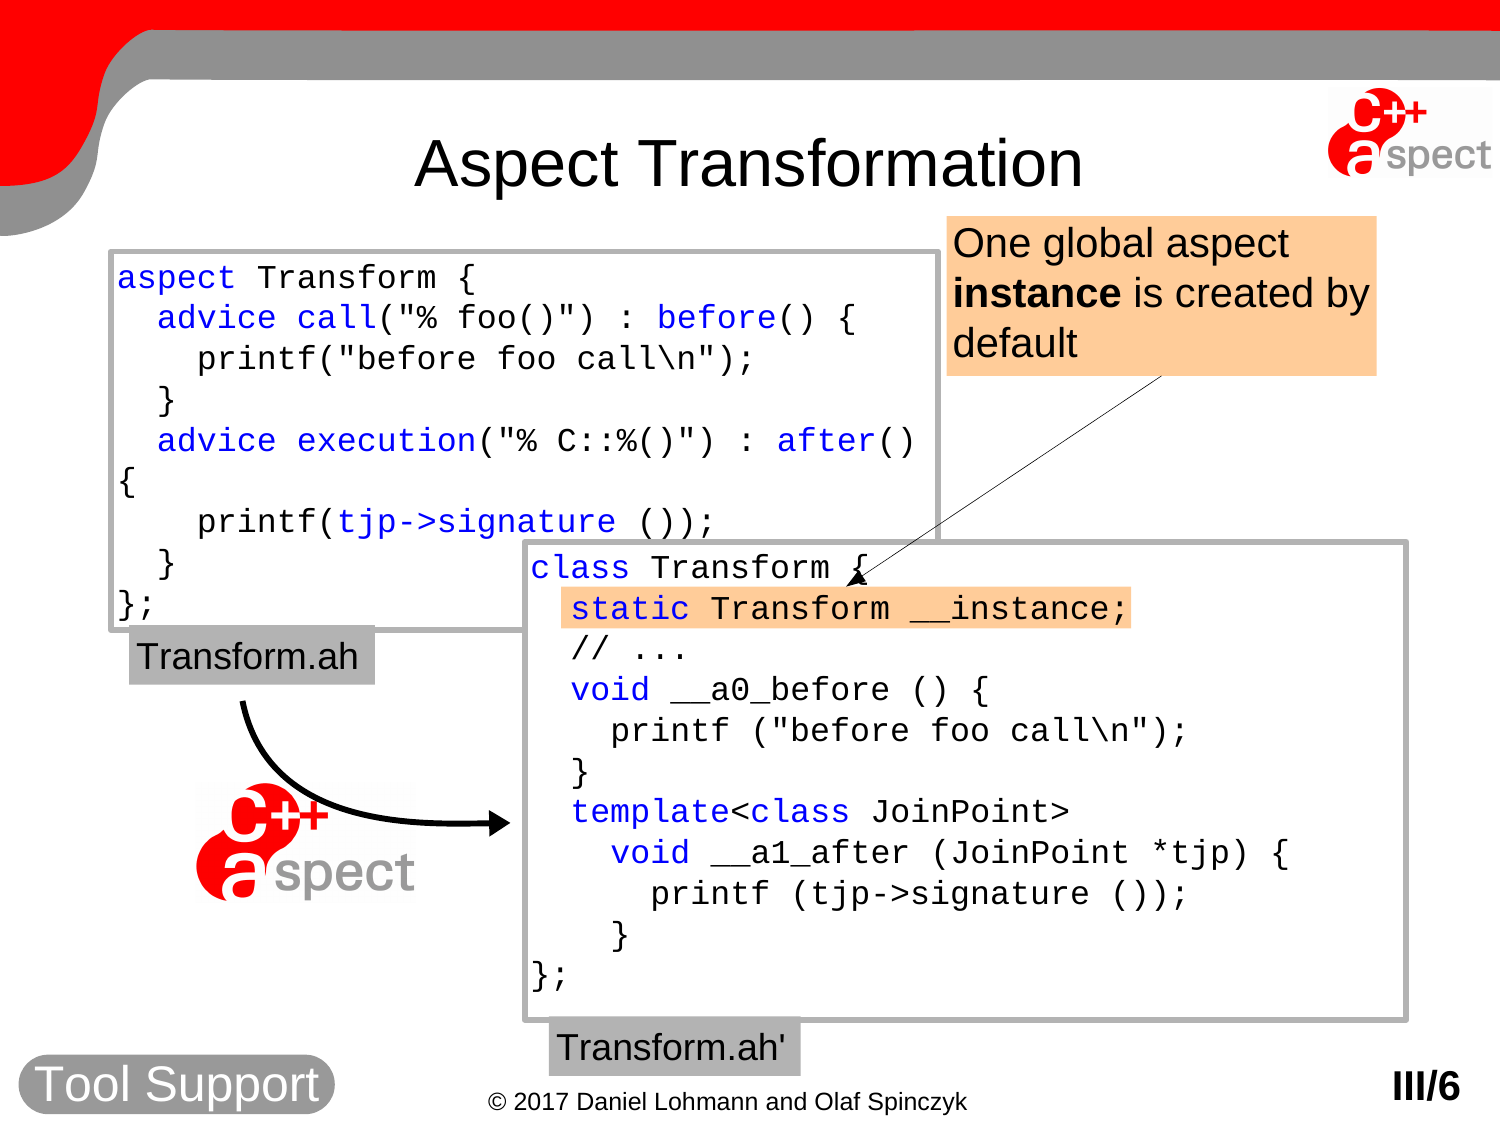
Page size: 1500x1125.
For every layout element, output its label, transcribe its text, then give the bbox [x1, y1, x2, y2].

text_box Transform.ah [129, 633, 375, 685]
text_box Transform.ah' [548, 1023, 801, 1076]
title Aspect Transformation [112, 98, 1388, 223]
picture [195, 782, 416, 903]
picture [298, 782, 416, 819]
text_box class Transform { static Transform __instance; // ... void __a0_before () { printf ("before foo call\n"); } template<class JoinPoint> void __a1_after (JoinPoint *tjp) { printf (tjp->signature ()); } }; [524, 541, 1407, 1020]
text_box One global aspect instance is created by default [946, 216, 1377, 376]
text_box aspect Transform { advice call("% foo()") : before() { printf("before foo call\n"); } advice execution("% C::%()") : after() { printf(tjp->signature ()); } }; [110, 251, 938, 628]
